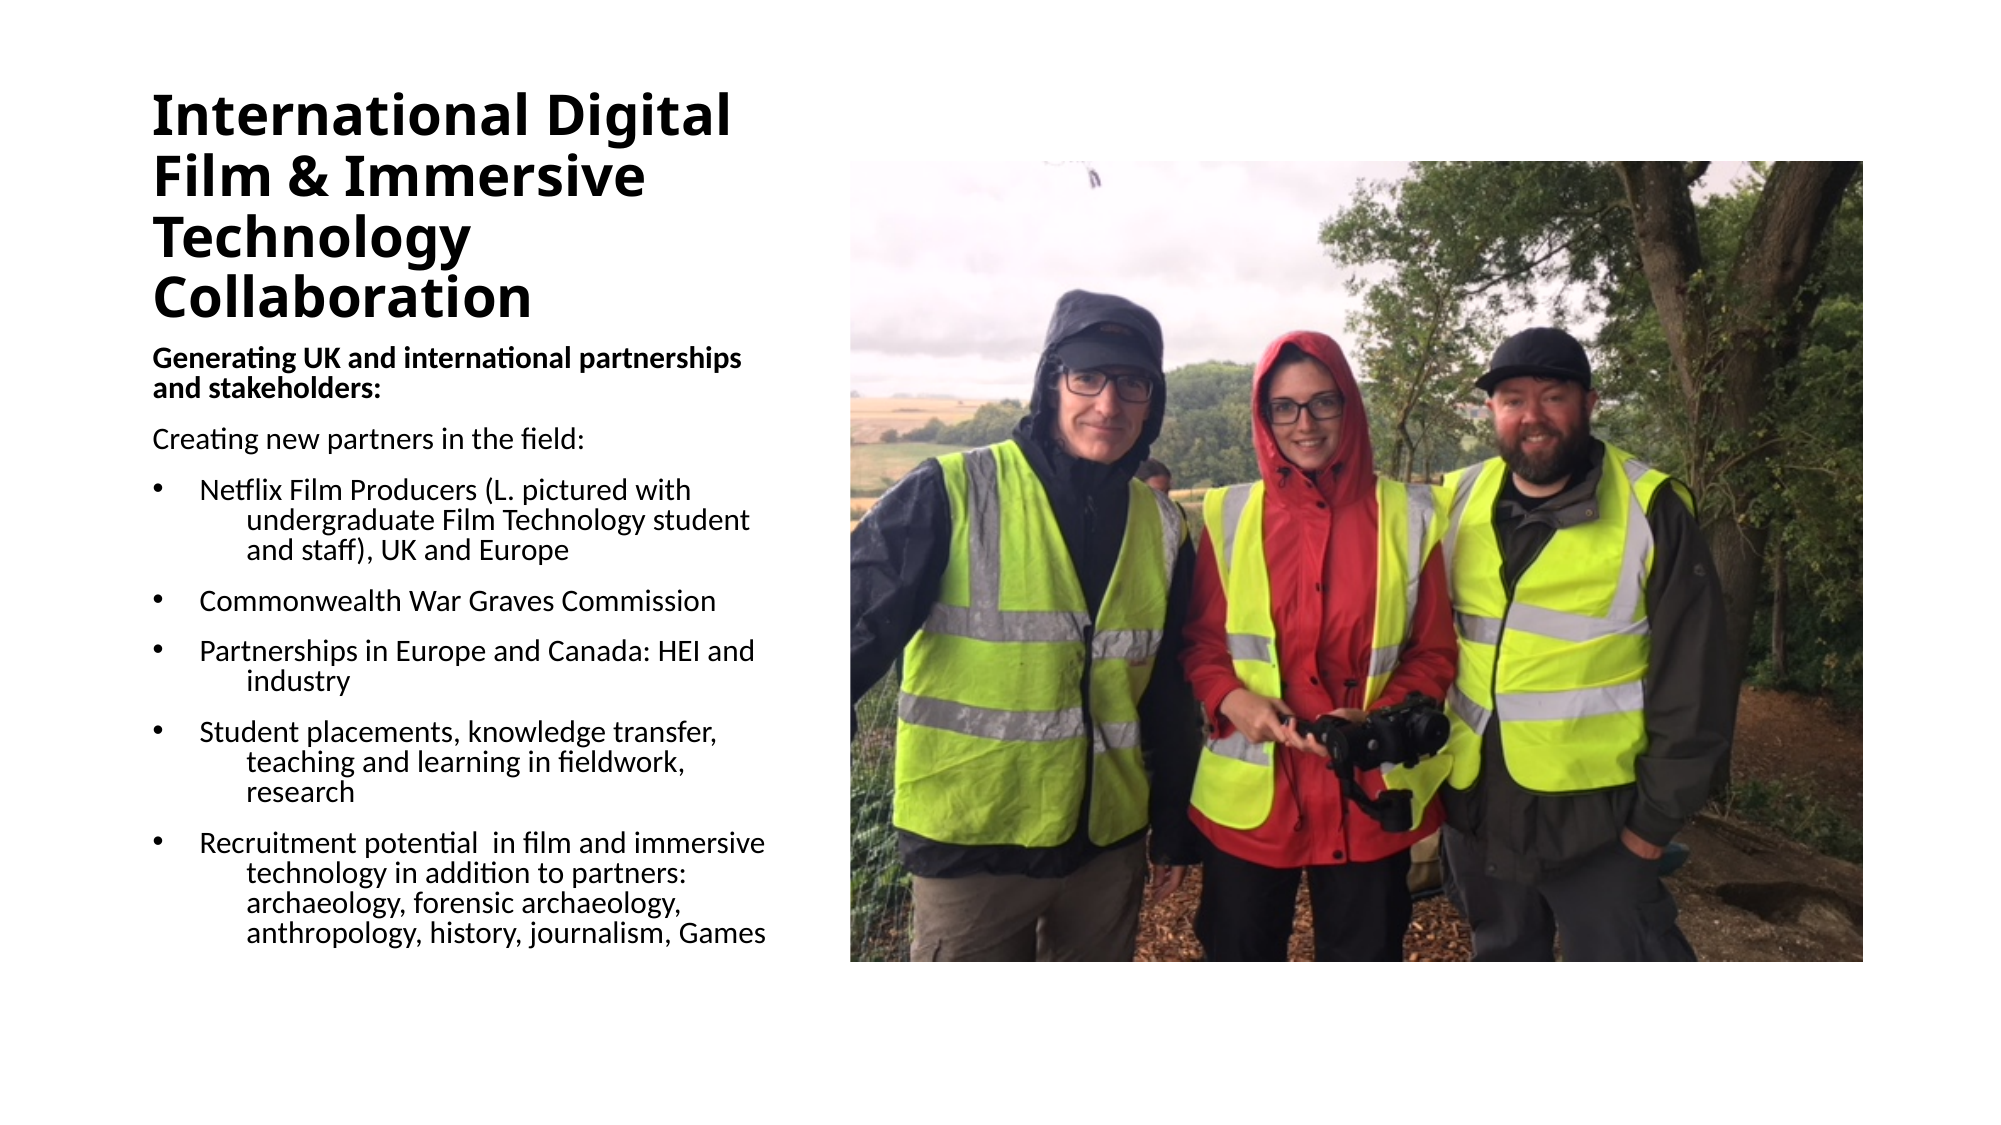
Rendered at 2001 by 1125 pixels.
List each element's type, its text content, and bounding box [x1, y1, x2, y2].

list Generating UK and international partnerships and stakeholders: Creating new partners in the field: Netflix Film Producers (L. pictured with undergraduate Film Technology student and staff), UK and Europe Commonwealth War Graves Commission Partnerships in Europe and Canada: HEI and industry Student placements, knowledge transfer, teaching and learning in fieldwork, research Recruitment potential in film and immersive technology in addition to partners: archaeology, forensic archaeology, anthropology, history, journalism, Games [137, 337, 783, 963]
title International Digital Film & Immersive Technology Collaboration [137, 75, 783, 337]
picture [850, 161, 1863, 962]
